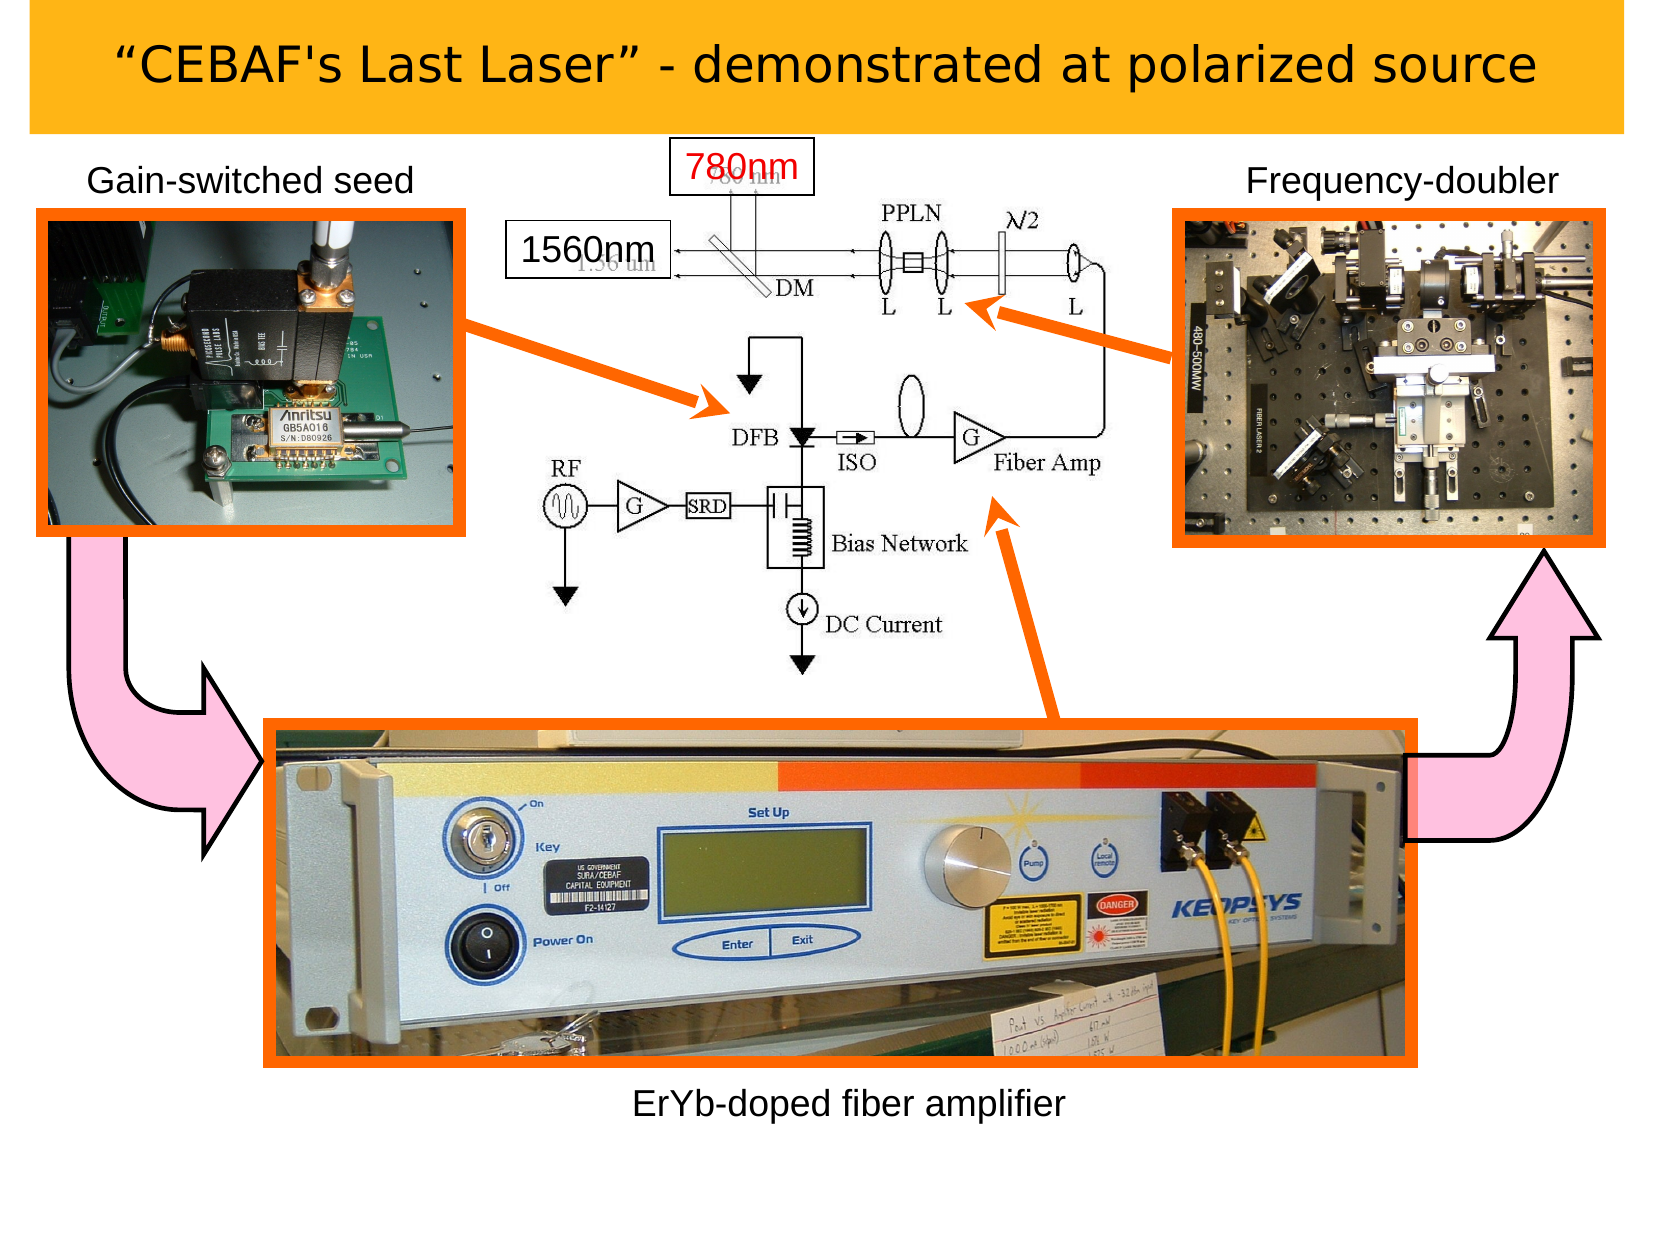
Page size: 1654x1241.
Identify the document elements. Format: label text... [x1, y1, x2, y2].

picture [1185, 220, 1594, 536]
text_box Gain-switched seed [71, 151, 430, 208]
text_box [1405, 551, 1599, 841]
text_box 780nm [670, 137, 815, 196]
title “CEBAF's Last Laser” - demonstrated at polarized source [29, 0, 1625, 135]
picture [48, 220, 454, 525]
picture [537, 165, 1120, 675]
text_box [68, 537, 262, 855]
text_box Frequency-doubler [1230, 151, 1575, 209]
text_box 1560nm [505, 220, 671, 278]
text_box ErYb-doped fiber amplifier [617, 1074, 1082, 1133]
picture [275, 730, 1406, 1056]
